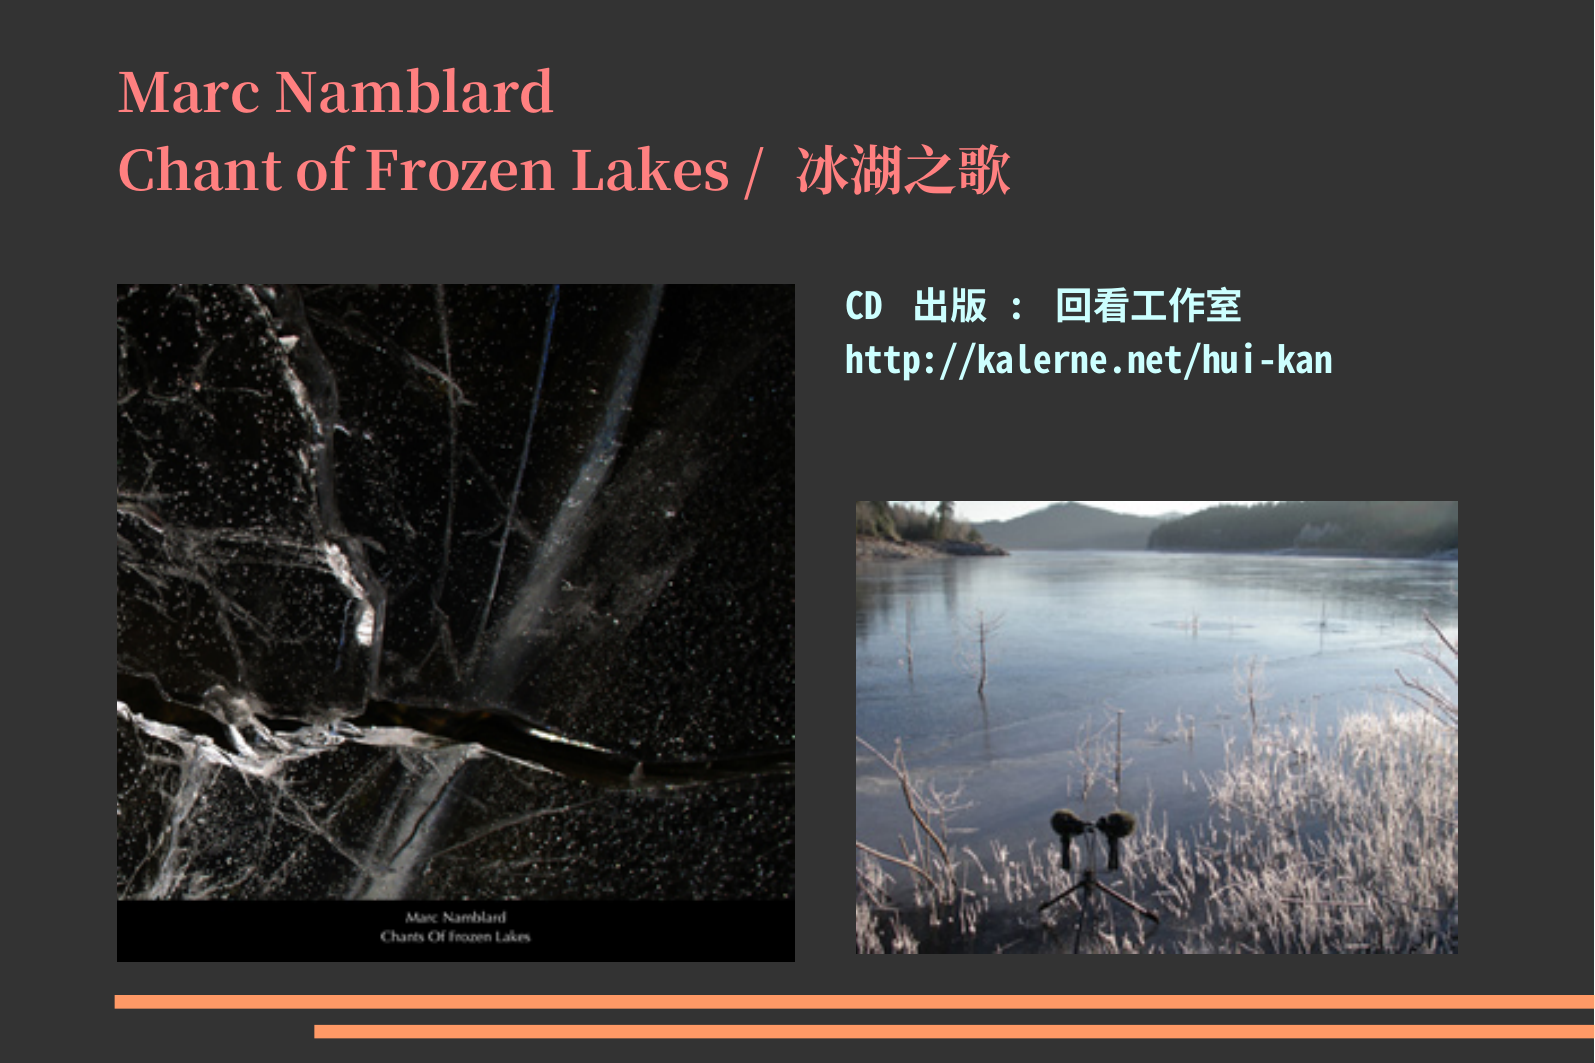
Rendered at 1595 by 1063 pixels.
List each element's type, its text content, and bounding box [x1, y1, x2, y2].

title Marc Namblard Chant of Frozen Lakes / 冰湖之歌 [117, 39, 1479, 218]
list CD 出版 : 回看工作室 http://kalerne.net/hui-kan [828, 276, 1506, 971]
picture [856, 501, 1458, 954]
picture [117, 284, 795, 962]
